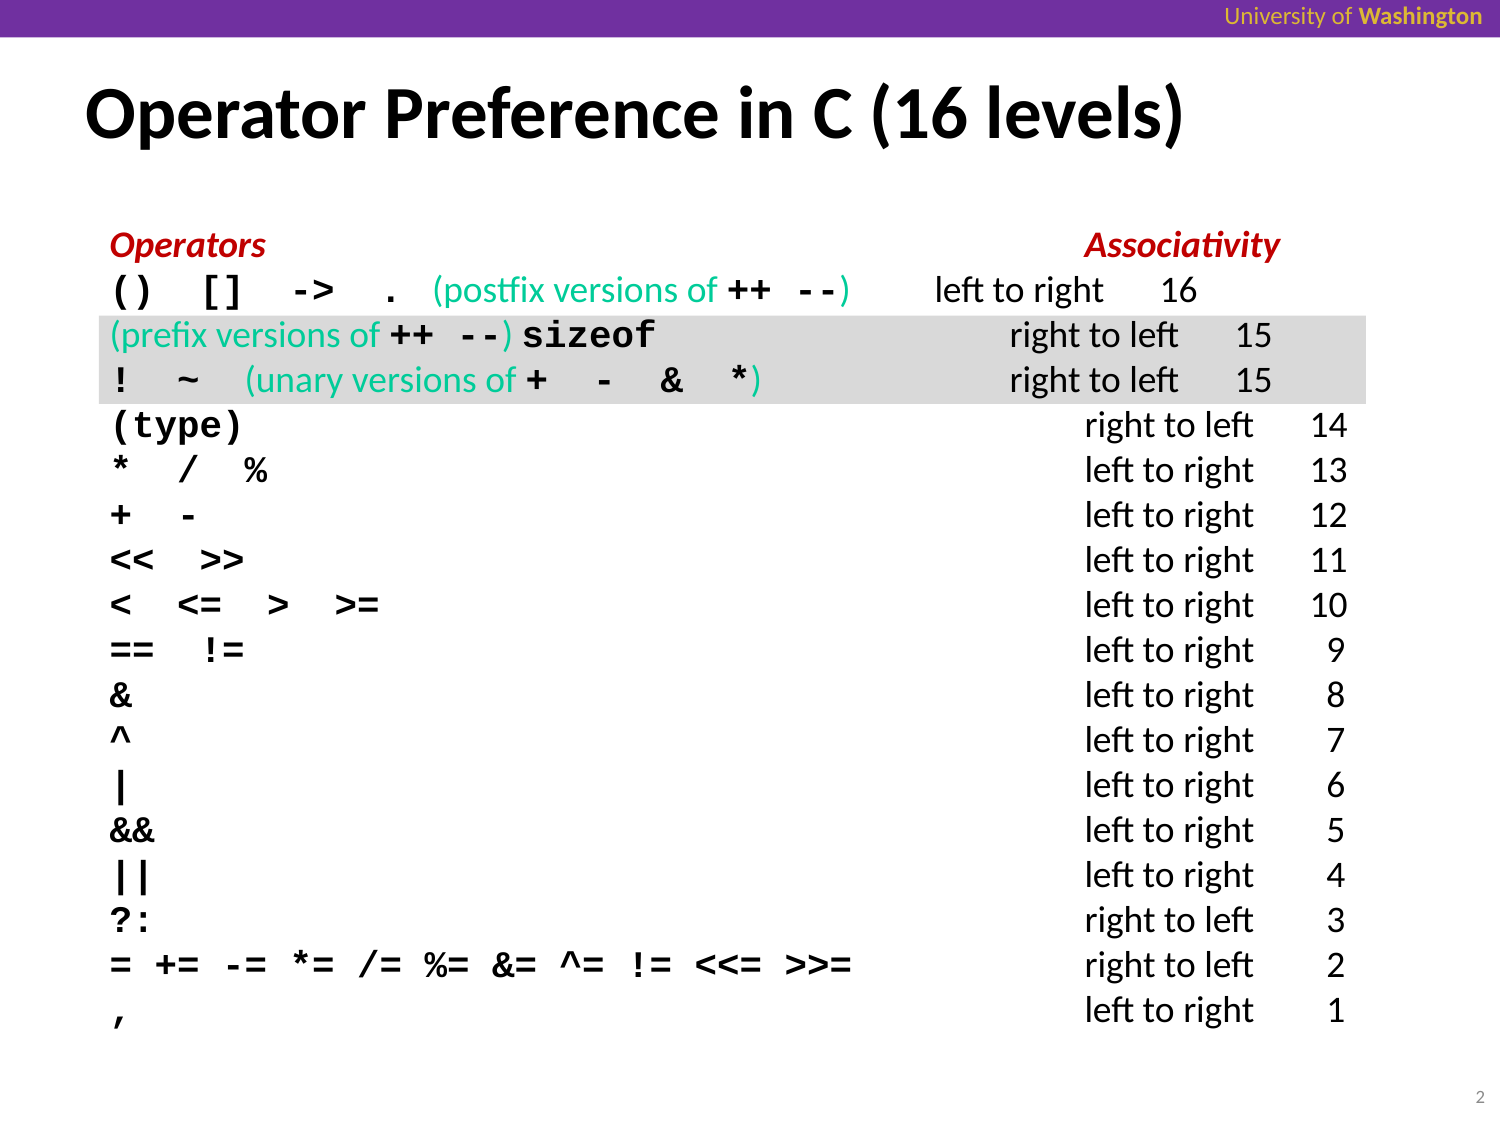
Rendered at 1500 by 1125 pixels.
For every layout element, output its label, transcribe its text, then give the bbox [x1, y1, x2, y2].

title Operator Preference in C (16 levels) [70, 55, 1436, 150]
slide_number <number> [1400, 1077, 1500, 1125]
text_box Operators Associativity () [] -> . (postfix versions of ++ --) left to right 16 (prefix versions of ++ --) sizeof right to left 15 ! ~ (unary versions of + - & *) right to left 15 (type) right to left 14 * / % left to right 13 + - left to right 12 << >> left to right 11 < <= > >= left to right 10 == != left to right 9 & left to right 8 ^ left to right 7 | left to right 6 && left to right 5 || left to right 4 ?: right to left 3 = += -= *= /= %= &= ^= != <<= >>= right to left 2 , left to right 1 [94, 212, 1408, 1038]
